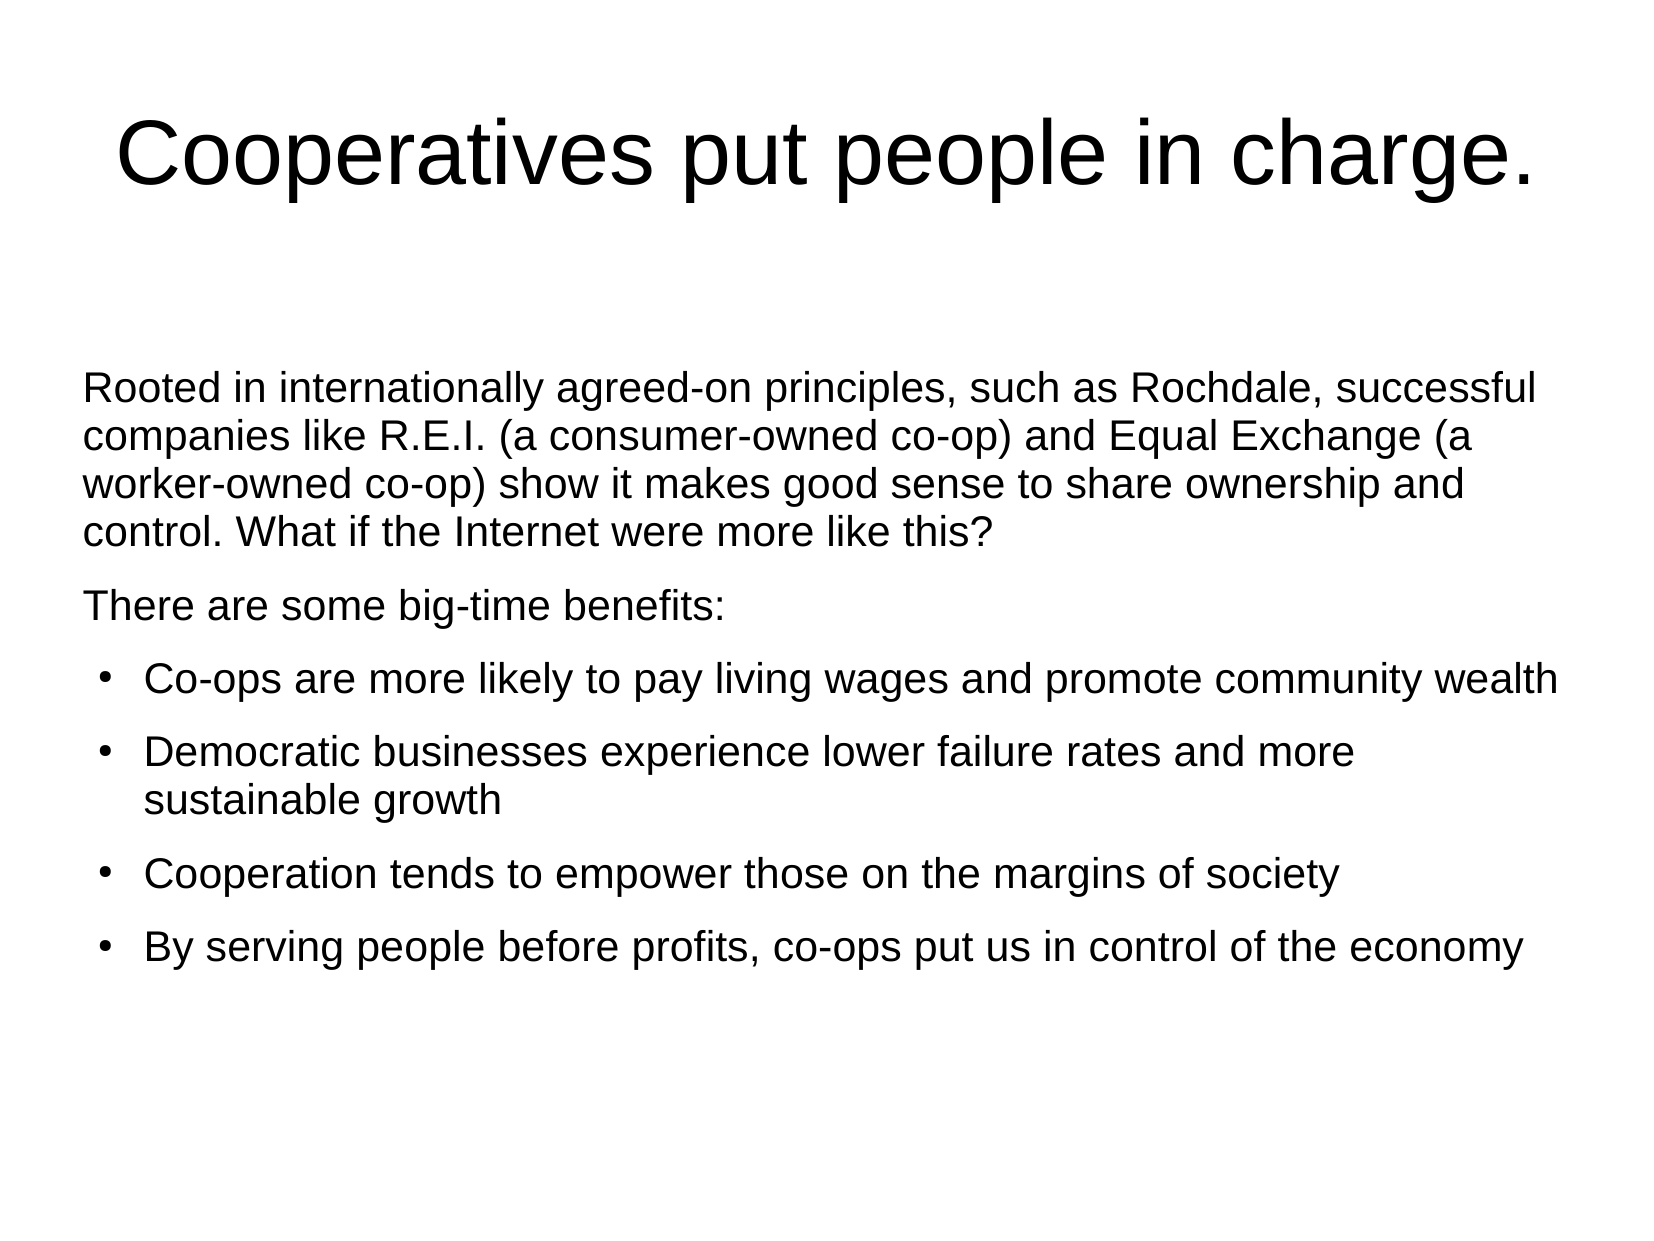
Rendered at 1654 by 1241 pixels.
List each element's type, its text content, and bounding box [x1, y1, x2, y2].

list Rooted in internationally agreed-on principles, such as Rochdale, successful companies like R.E.I. (a consumer-owned co-op) and Equal Exchange (a worker-owned co-op) show it makes good sense to share ownership and control. What if the Internet were more like this? There are some big-time benefits: Co-ops are more likely to pay living wages and promote community wealth Democratic businesses experience lower failure rates and more sustainable growth Cooperation tends to empower those on the margins of society By serving people before profits, co-ops put us in control of the economy [82, 290, 1571, 442]
title Cooperatives put people in charge. [82, 49, 1571, 257]
text_box [0, 442, 1654, 800]
list Rooted in internationally agreed-on principles, such as Rochdale, successful companies like R.E.I. (a consumer-owned co-op) and Equal Exchange (a worker-owned co-op) show it makes good sense to share ownership and control. What if the Internet were more like this? There are some big-time benefits: Co-ops are more likely to pay living wages and promote community wealth Democratic businesses experience lower failure rates and more sustainable growth Cooperation tends to empower those on the margins of society By serving people before profits, co-ops put us in control of the economy [82, 800, 1571, 1010]
